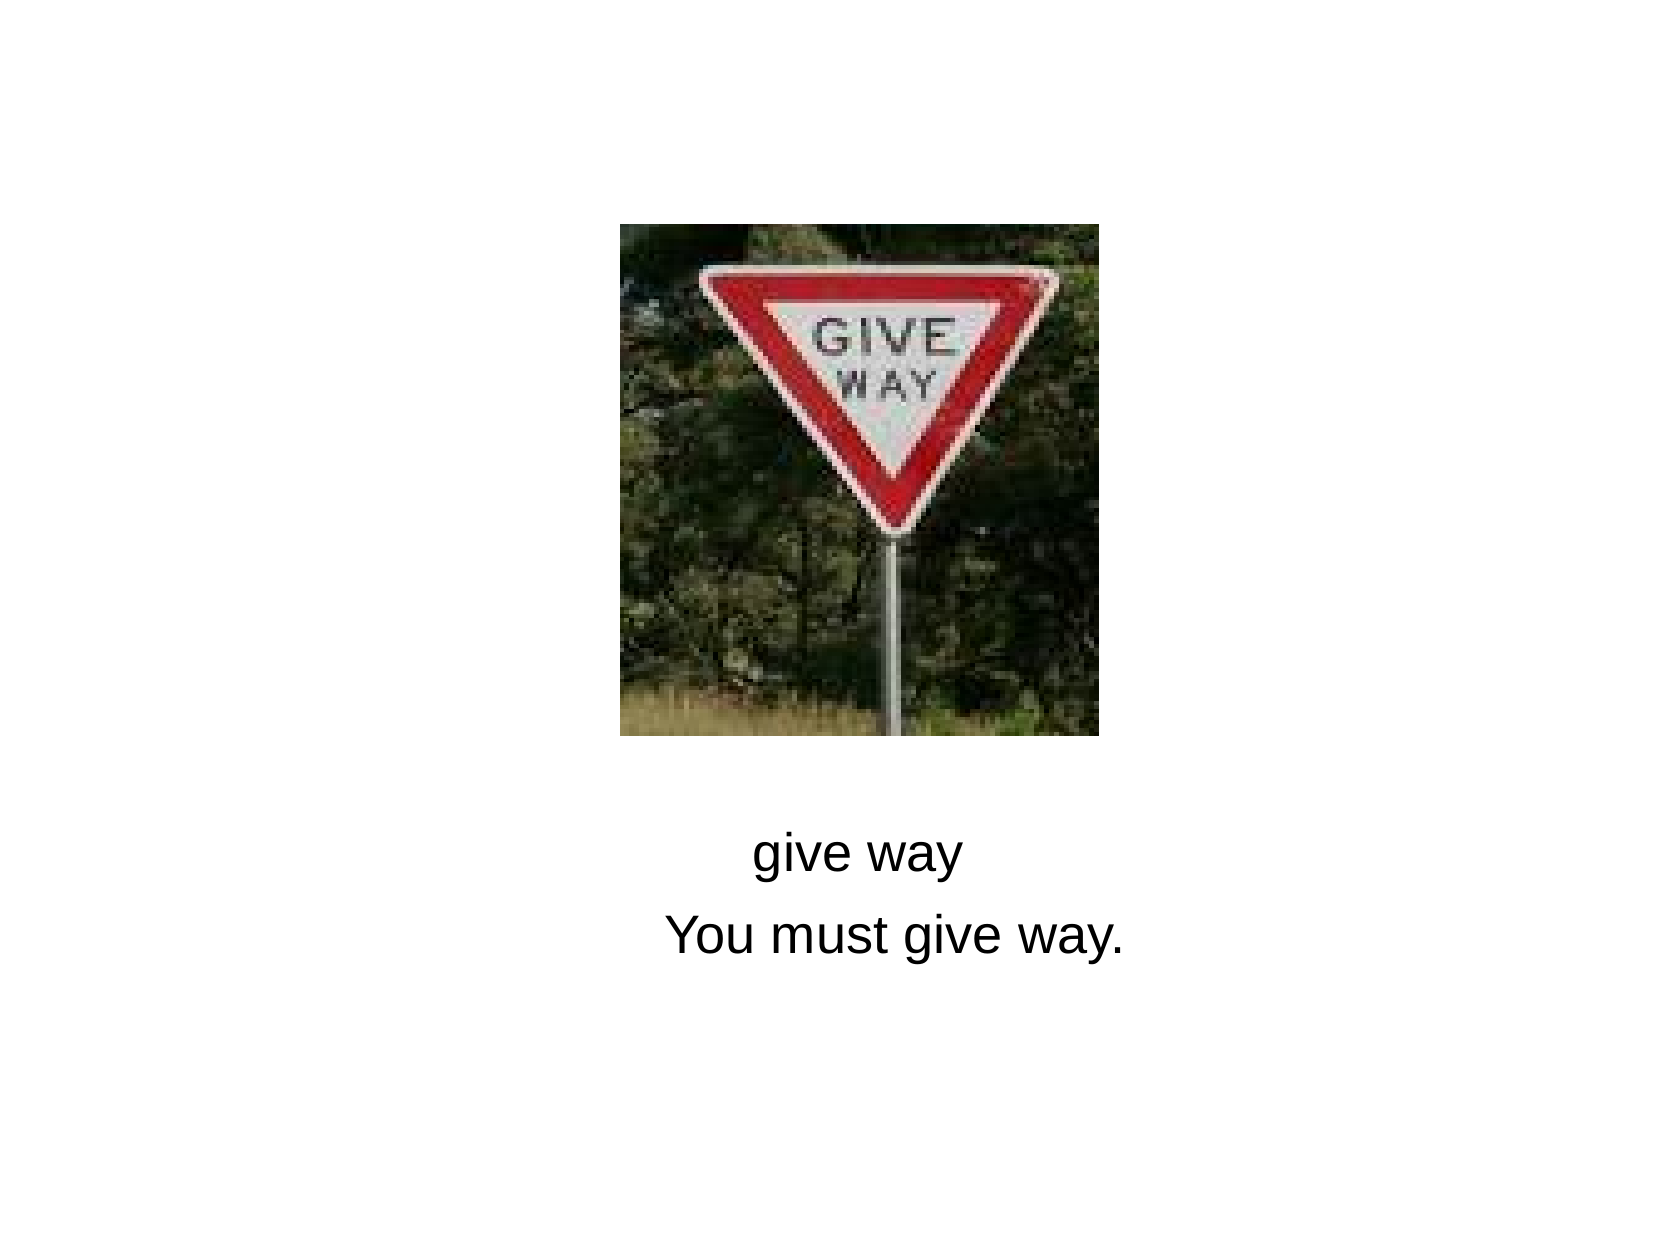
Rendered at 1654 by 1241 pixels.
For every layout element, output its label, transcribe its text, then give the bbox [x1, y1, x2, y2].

picture [620, 224, 1099, 736]
text_box You must give way. [649, 897, 1140, 973]
text_box give way [738, 814, 979, 891]
